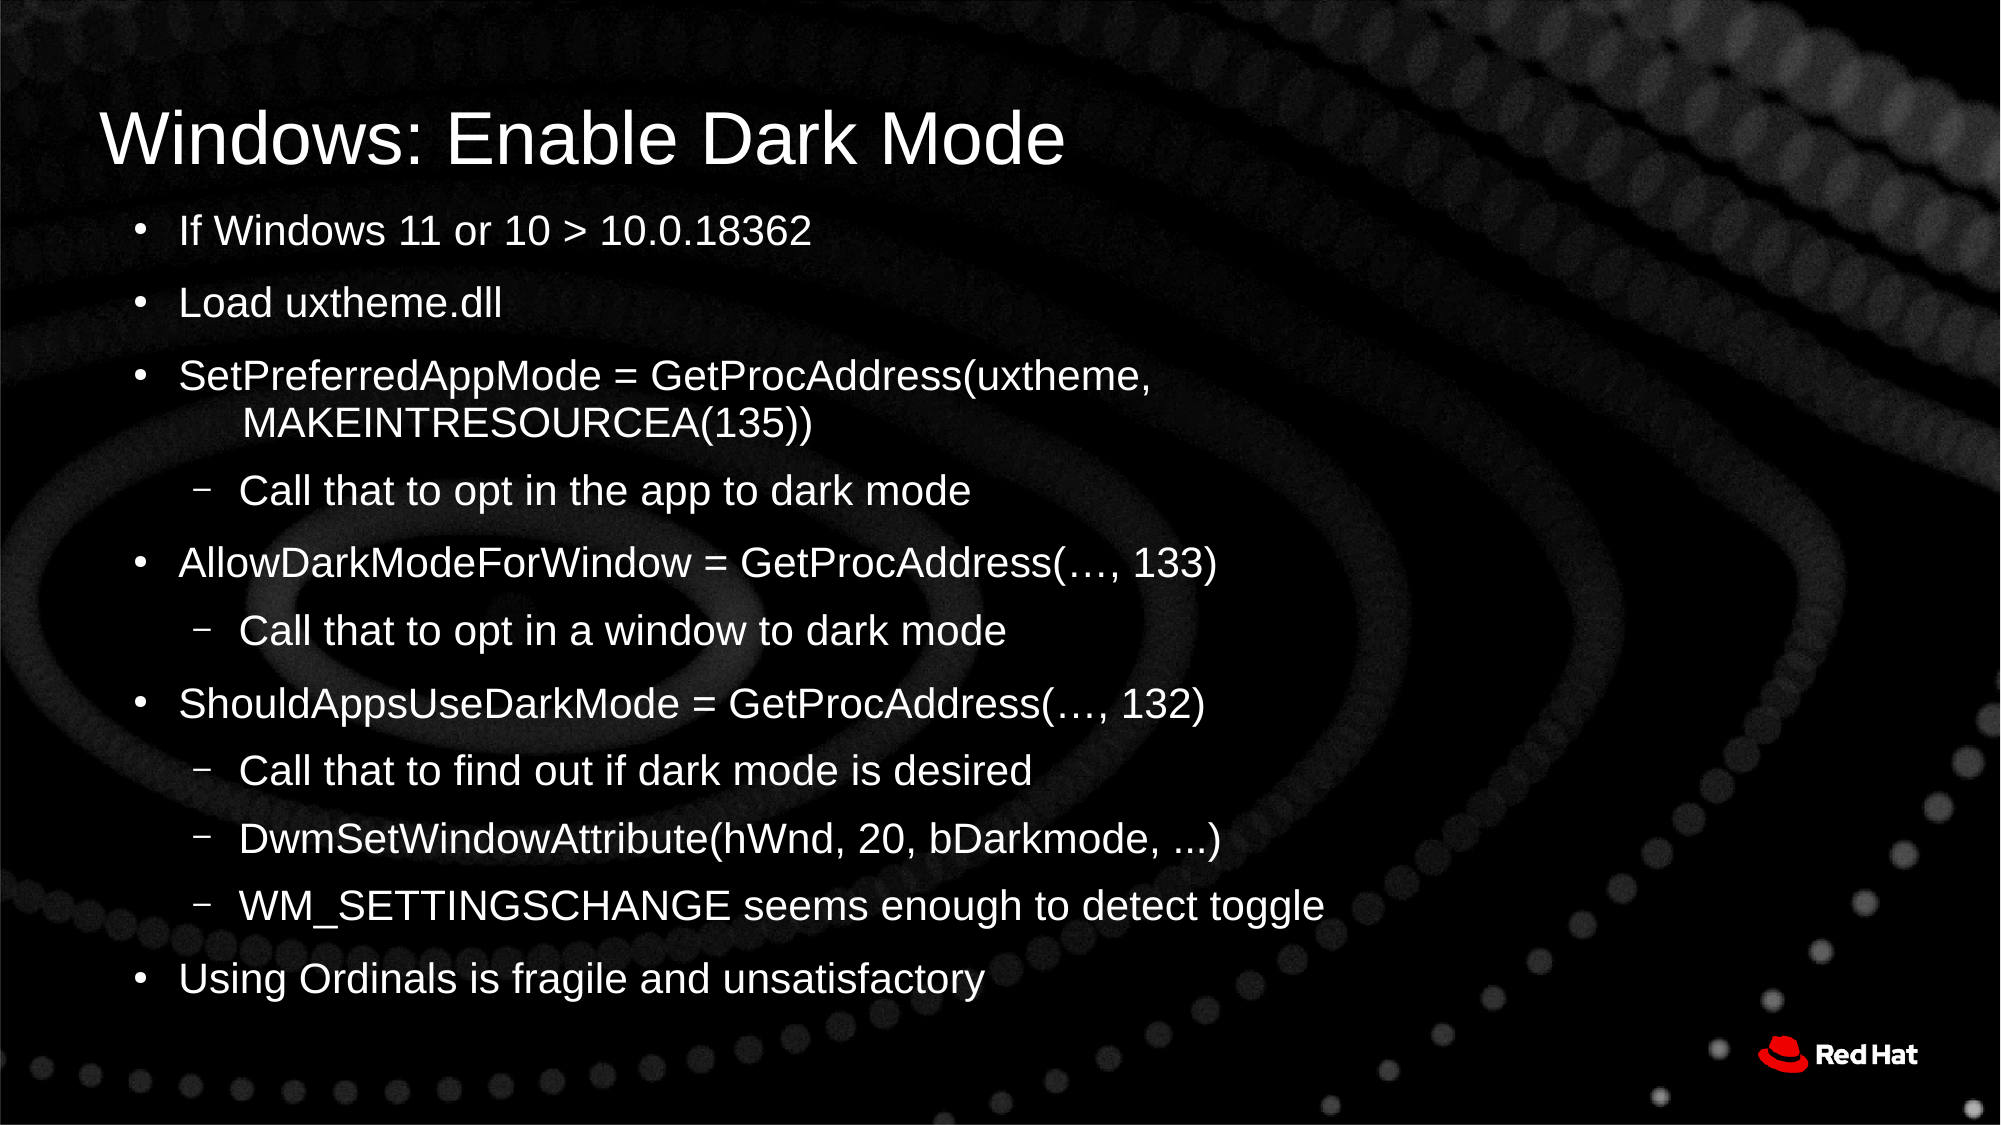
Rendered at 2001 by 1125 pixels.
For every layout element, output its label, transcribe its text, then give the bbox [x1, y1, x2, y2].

picture [0, 0, 2001, 1125]
title Windows: Enable Dark Mode [99, 44, 1900, 233]
list If Windows 11 or 10 > 10.0.18362 Load uxtheme.dll SetPreferredAppMode = GetProcAddress(uxtheme, MAKEINTRESOURCEA(135)) Call that to opt in the app to dark mode AllowDarkModeForWindow = GetProcAddress(…, 133) Call that to opt in a window to dark mode ShouldAppsUseDarkMode = GetProcAddress(…, 132) Call that to find out if dark mode is desired DwmSetWindowAttribute(hWnd, 20, bDarkmode, ...) WM_SETTINGSCHANGE seems enough to detect toggle Using Ordinals is fragile and unsatisfactory [118, 206, 1919, 1004]
